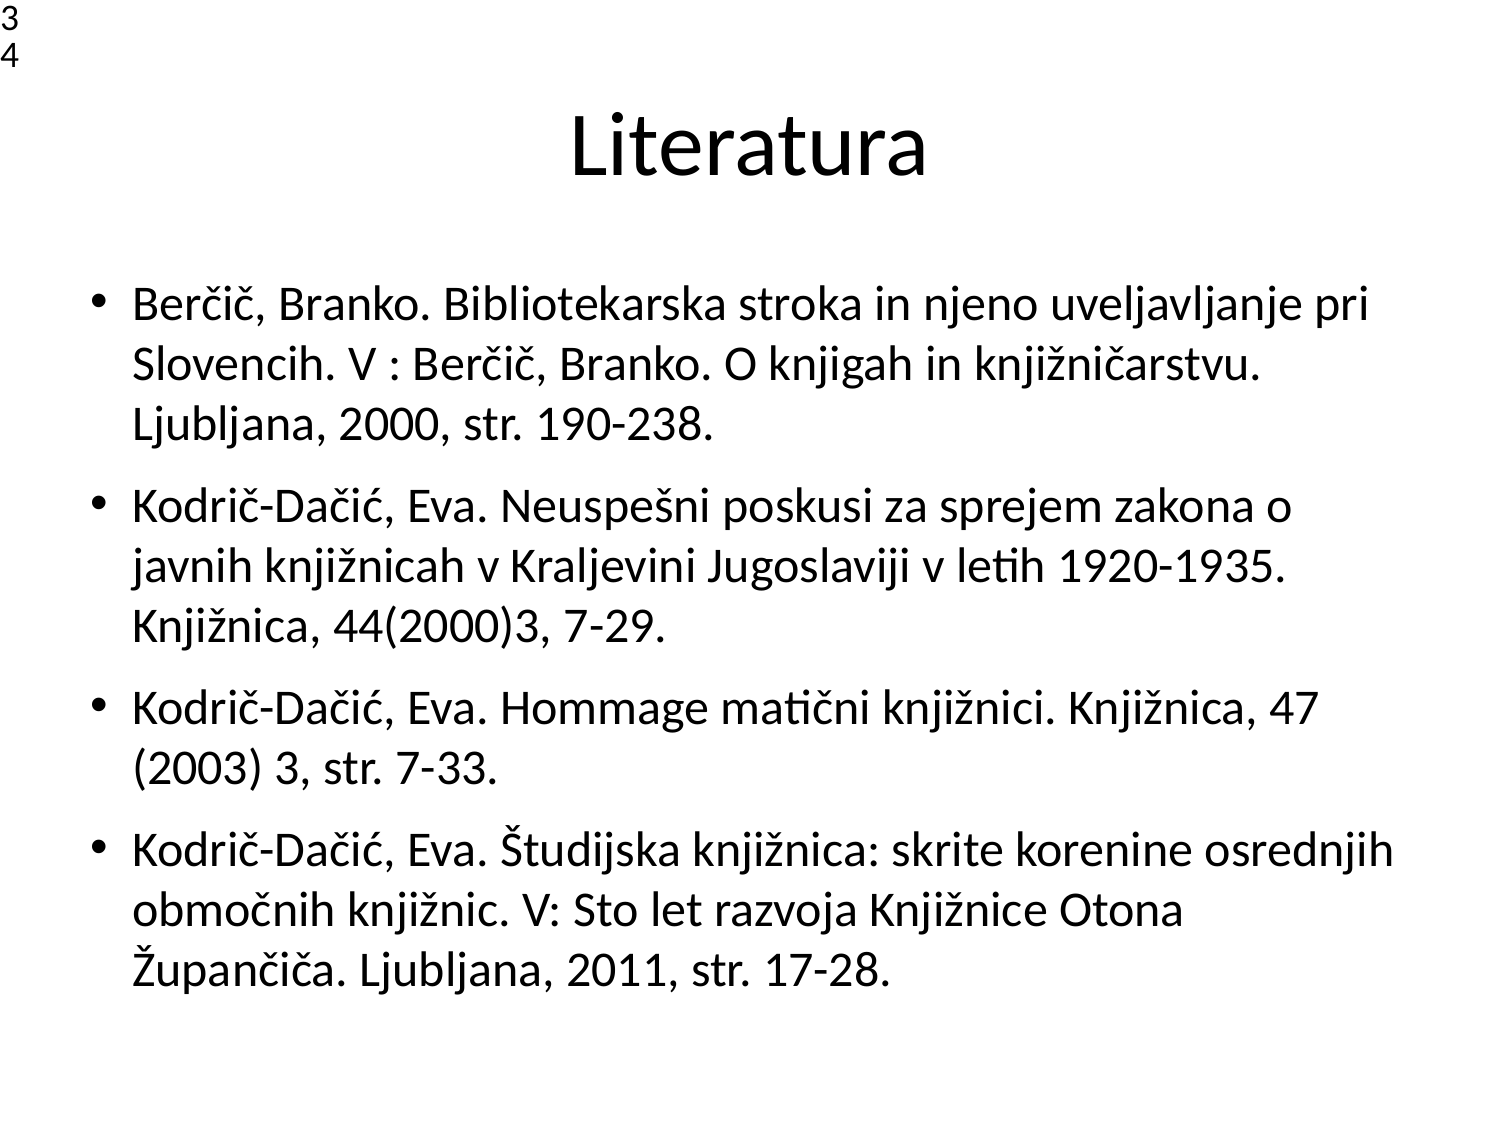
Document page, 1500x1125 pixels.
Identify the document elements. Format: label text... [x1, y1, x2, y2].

title Literatura [75, 45, 1425, 233]
list Berčič, Branko. Bibliotekarska stroka in njeno uveljavljanje pri Slovencih. V : Berčič, Branko. O knjigah in knjižničarstvu. Ljubljana, 2000, str. 190-238. Kodrič-Dačić, Eva. Neuspešni poskusi za sprejem zakona o javnih knjižnicah v Kraljevini Jugoslaviji v letih 1920-1935. Knjižnica, 44(2000)3, 7-29. Kodrič-Dačić, Eva. Hommage matični knjižnici. Knjižnica, 47 (2003) 3, str. 7-33. Kodrič-Dačić, Eva. Študijska knjižnica: skrite korenine osrednjih območnih knjižnic. V: Sto let razvoja Knjižnice Otona Župančiča. Ljubljana, 2011, str. 17-28. [75, 262, 1425, 1005]
